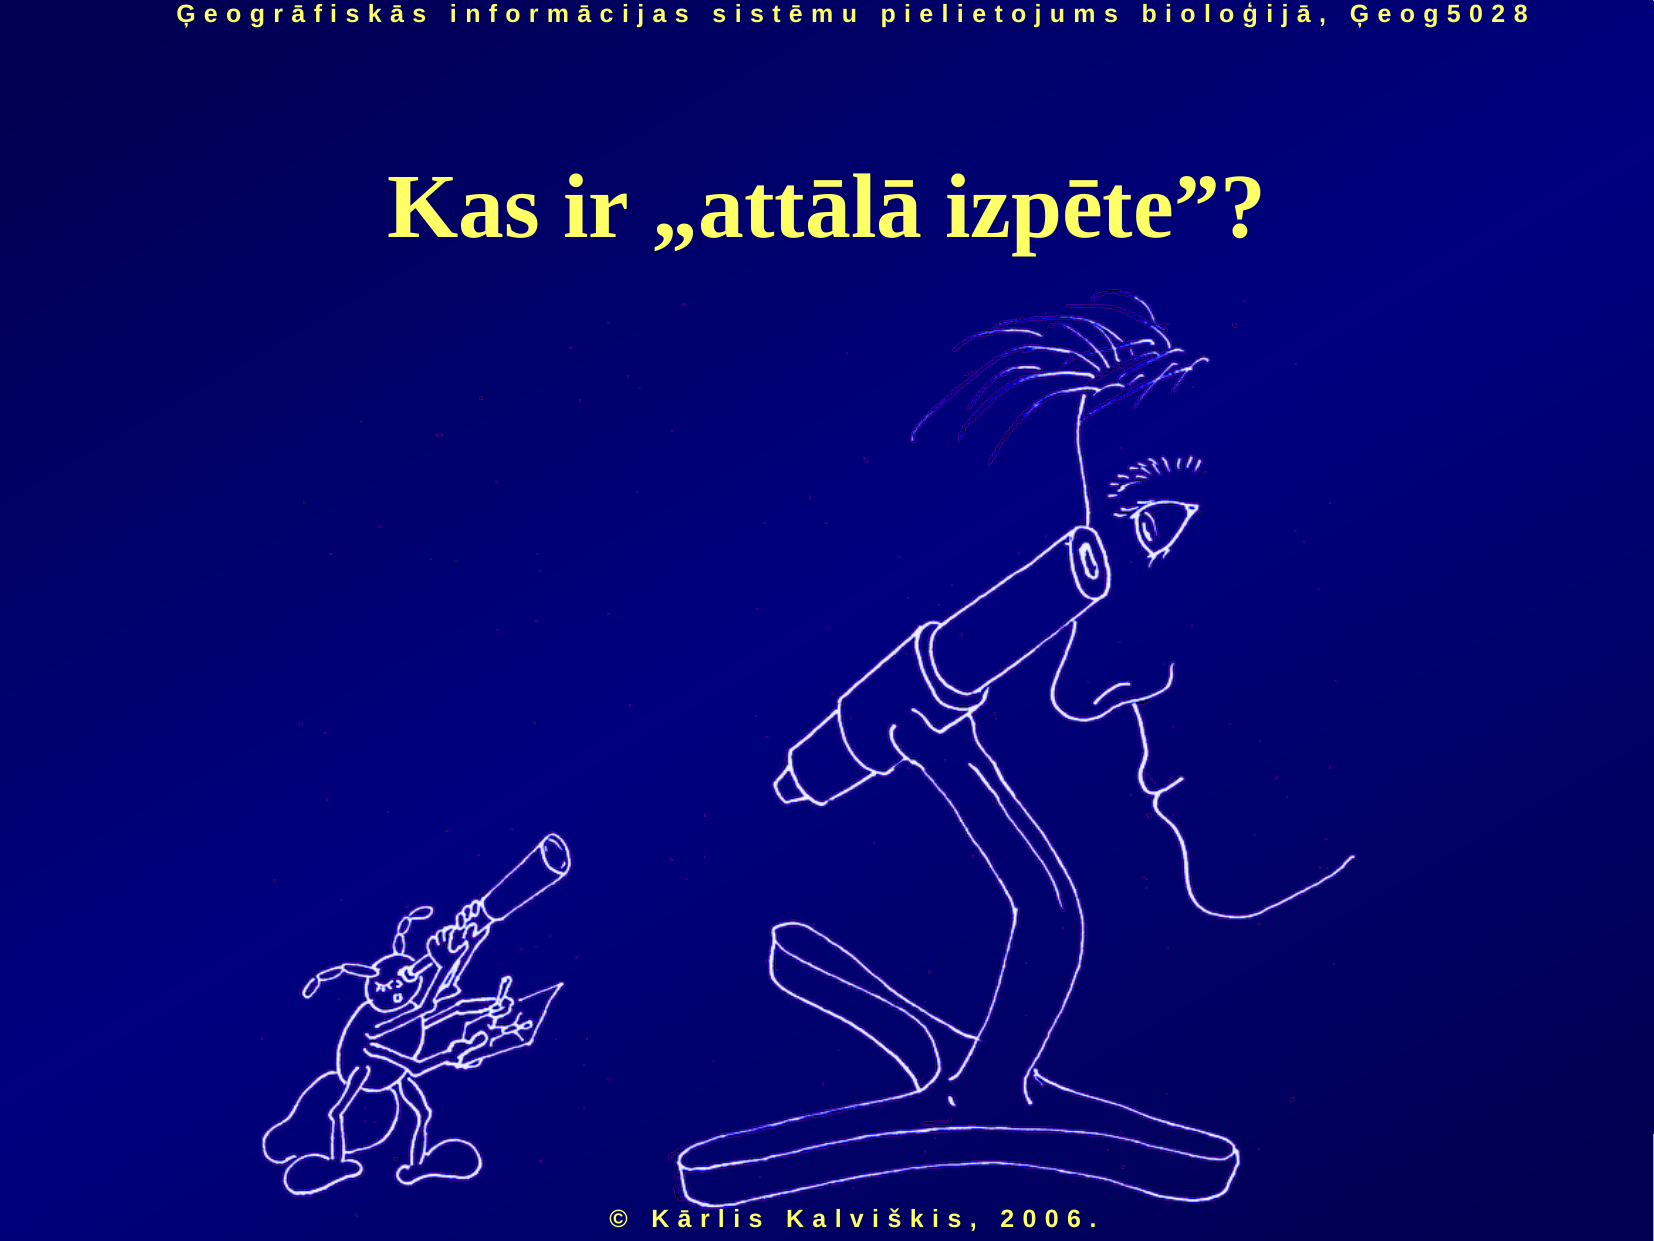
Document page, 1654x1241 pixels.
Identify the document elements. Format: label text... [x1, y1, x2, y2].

picture [250, 286, 1369, 1222]
title Kas ir „attālā izpēte”? [121, 102, 1534, 311]
